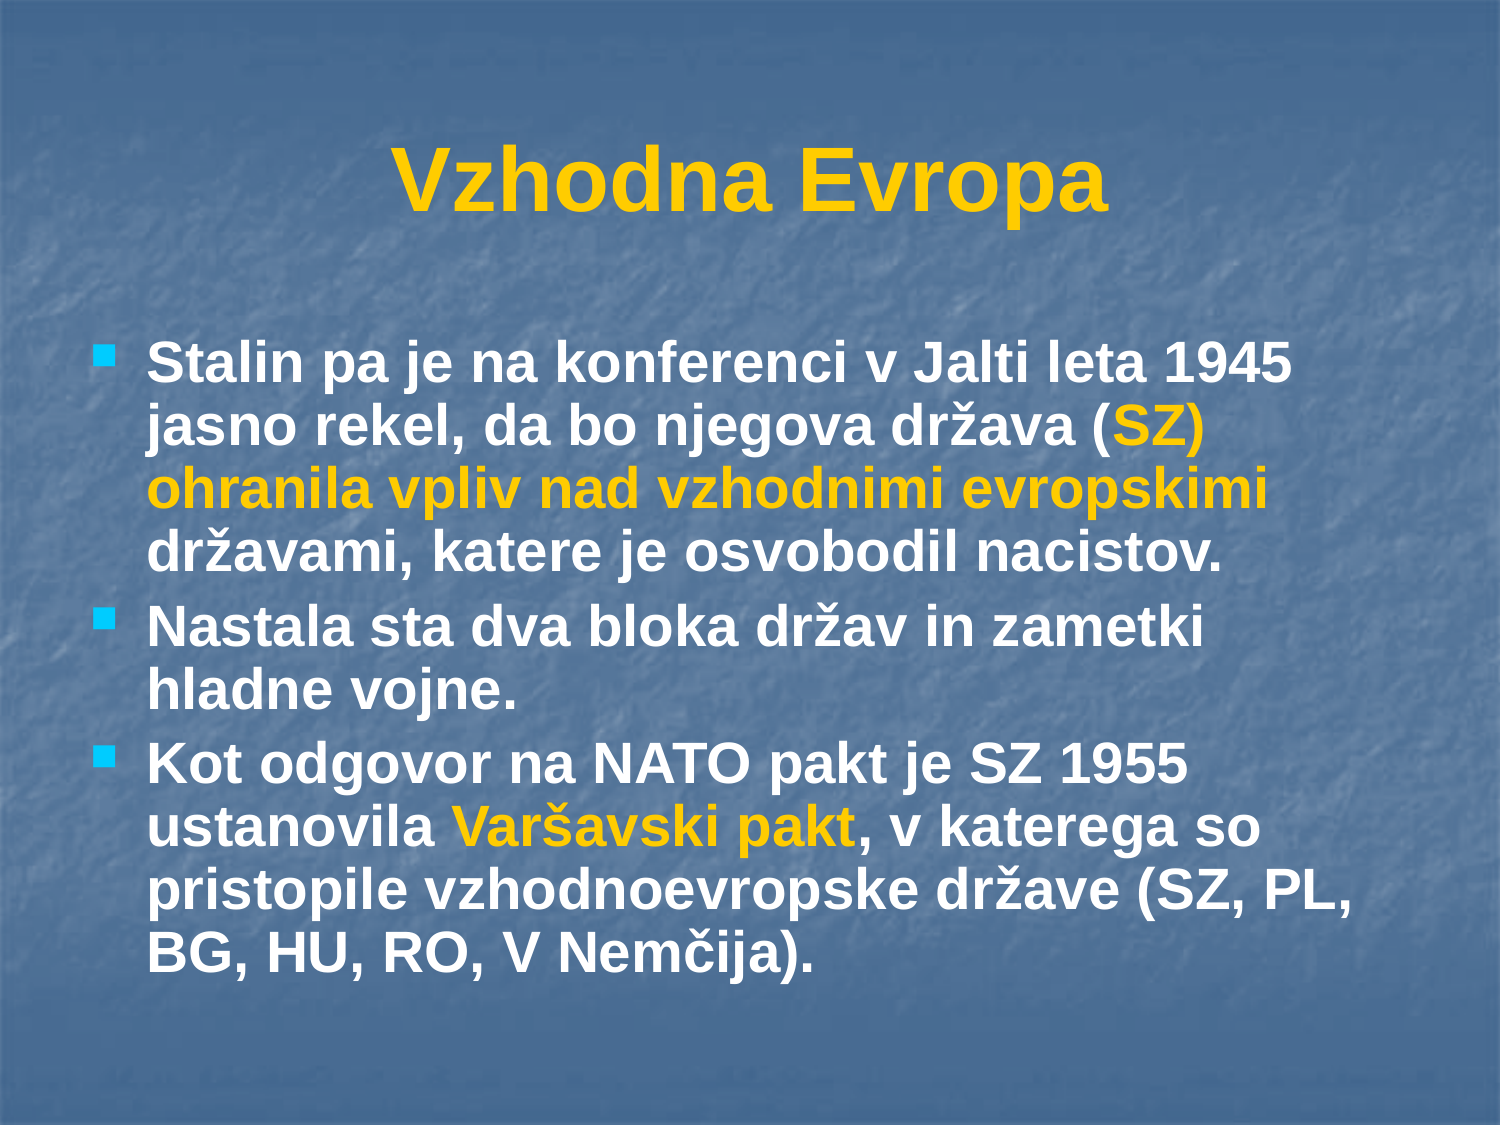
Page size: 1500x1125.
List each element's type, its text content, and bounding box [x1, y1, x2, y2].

list Stalin pa je na konferenci v Jalti leta 1945 jasno rekel, da bo njegova država (SZ) ohranila vpliv nad vzhodnimi evropskimi državami, katere je osvobodil nacistov. Nastala sta dva bloka držav in zametki hladne vojne. Kot odgovor na NATO pakt je SZ 1955 ustanovila Varšavski pakt, v katerega so pristopile vzhodnoevropske države (SZ, PL, BG, HU, RO, V Nemčija). [75, 324, 1425, 1000]
picture [0, 0, 1500, 1125]
title Vzhodna Evropa [75, 62, 1425, 288]
